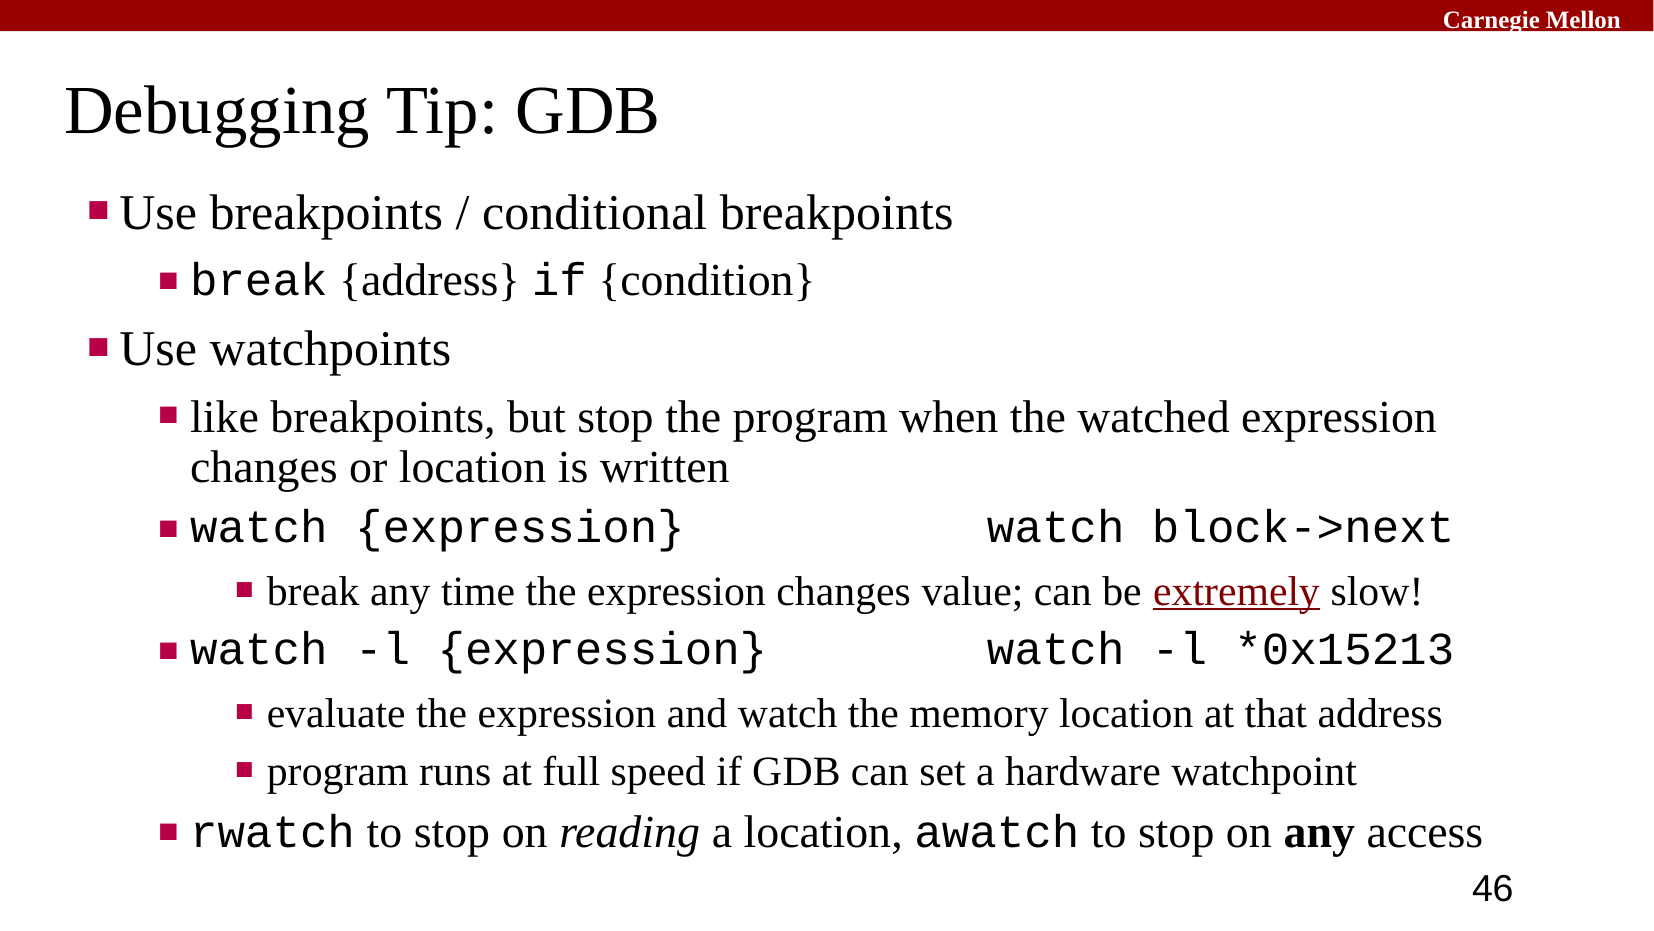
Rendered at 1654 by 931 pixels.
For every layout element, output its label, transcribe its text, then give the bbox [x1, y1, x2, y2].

list Use breakpoints / conditional breakpoints break {address} if {condition} Use watchpoints like breakpoints, but stop the program when the watched expression changes or location is written watch {expression} watch block->next break any time the expression changes value; can be extremely slow! watch -l {expression} watch -l *0x15213 evaluate the expression and watch the memory location at that address program runs at full speed if GDB can set a hardware watchpoint rwatch to stop on reading a location, awatch to stop on any access [71, 184, 1576, 901]
title Debugging Tip: GDB [64, 58, 1576, 163]
